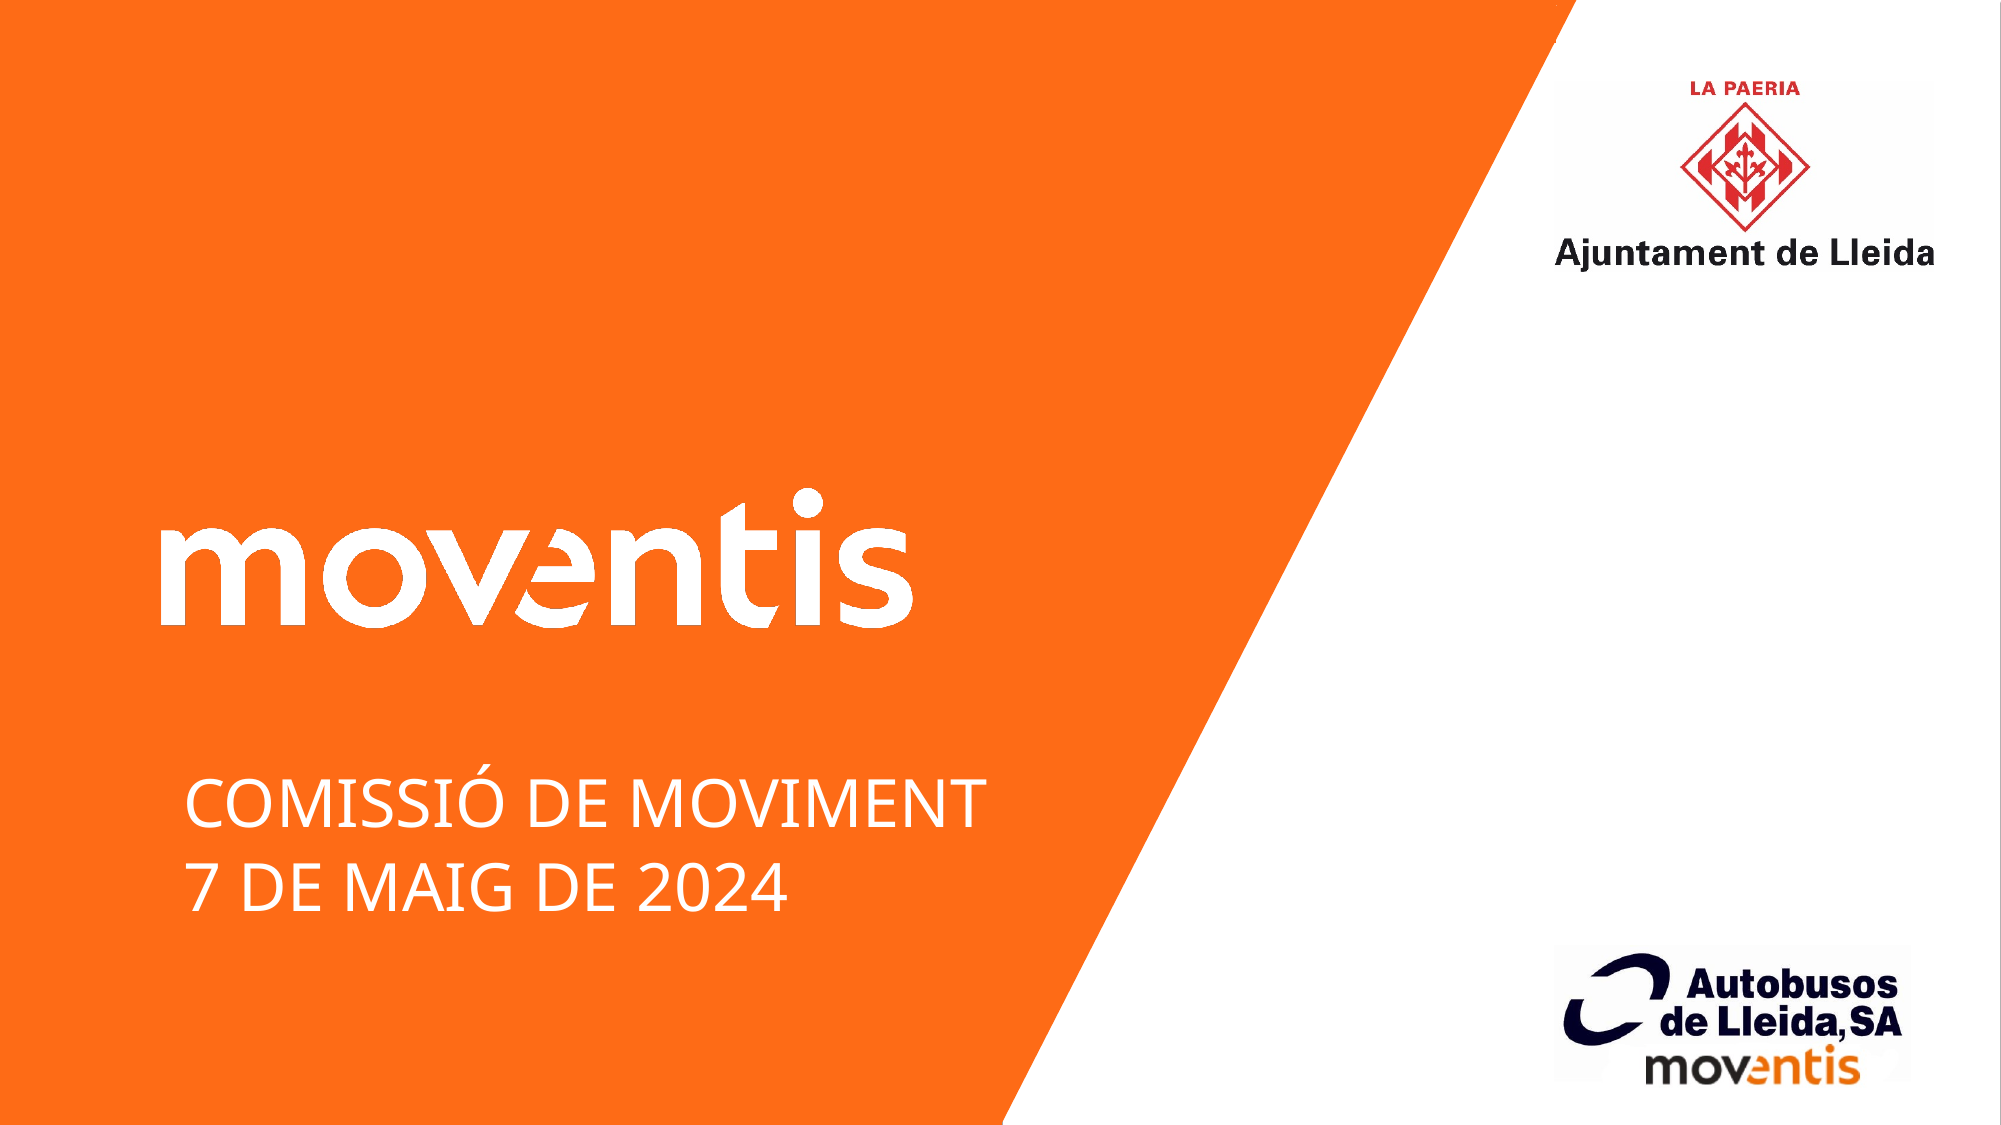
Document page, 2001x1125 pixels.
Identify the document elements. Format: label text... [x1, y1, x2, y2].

picture [1554, 945, 1911, 1089]
text_box COMISSIÓ DE MOVIMENT 7 DE MAIG DE 2024 [175, 762, 1034, 936]
picture [1554, 81, 1934, 272]
